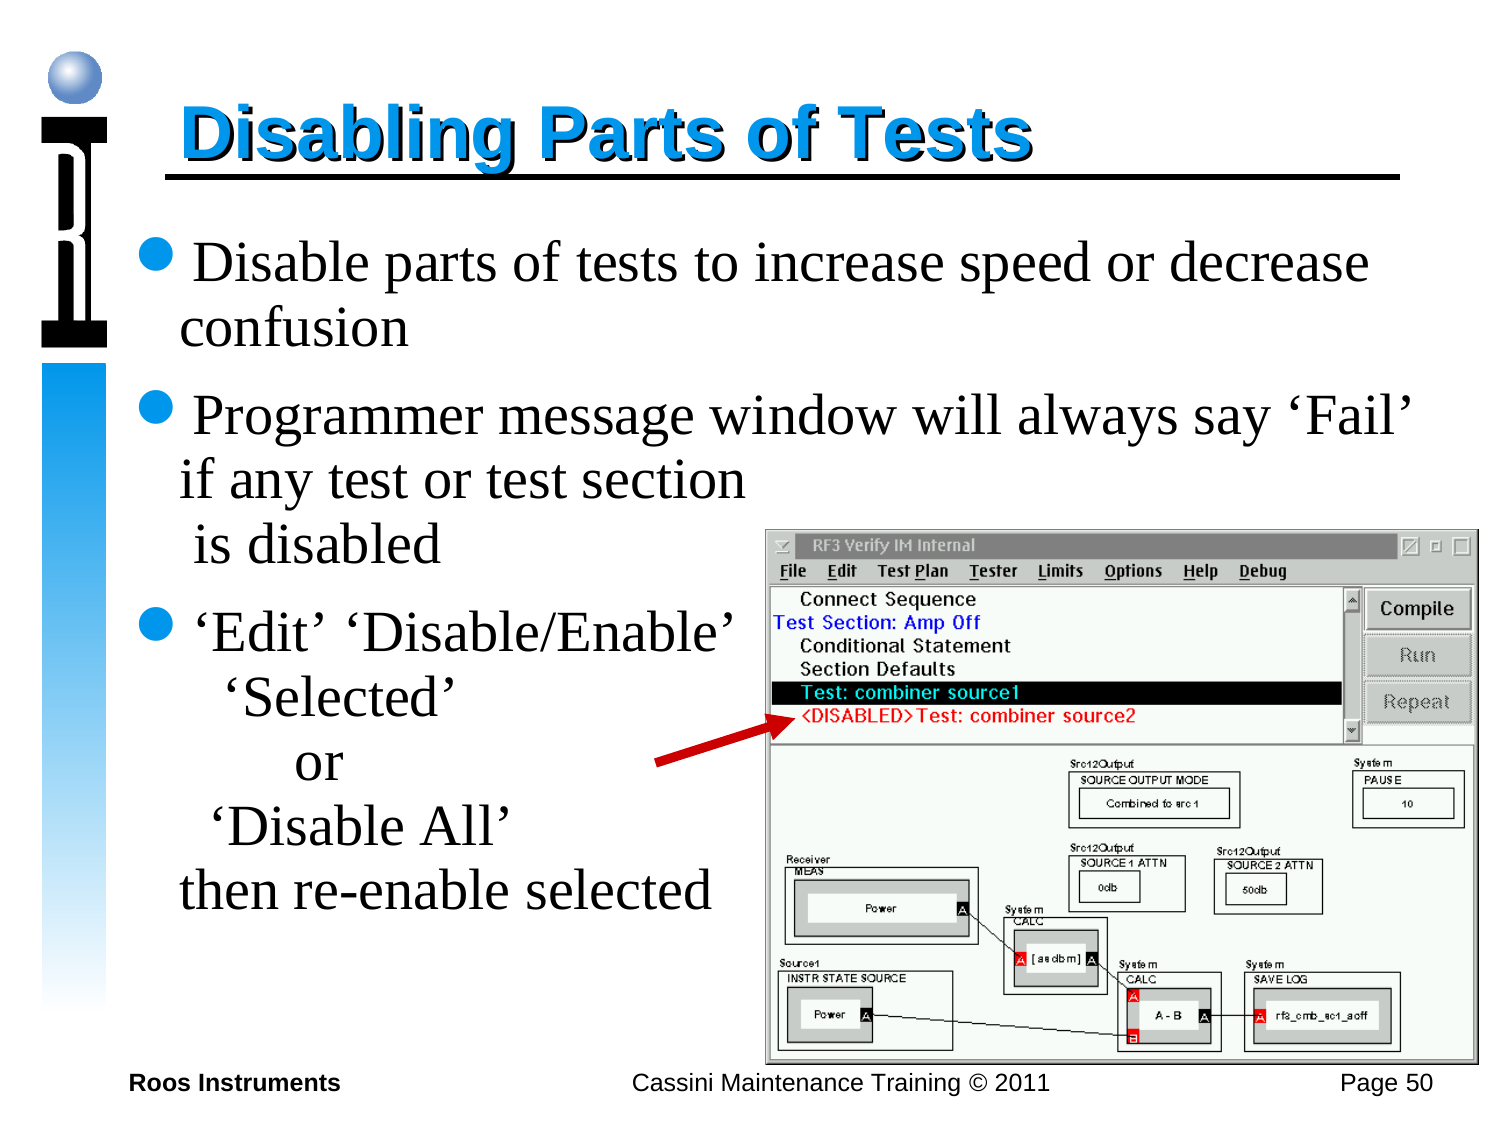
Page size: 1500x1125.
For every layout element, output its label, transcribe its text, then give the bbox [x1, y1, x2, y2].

title Disabling Parts of Tests [165, 45, 1441, 161]
picture [765, 529, 1479, 1065]
list Disable parts of tests to increase speed or decrease confusion Programmer message window will always say ‘Fail’ if any test or test section is disabled ‘Edit’ ‘Disable/Enable’ ‘Selected’ or ‘Disable All’ then re-enable selected [44, 221, 1431, 958]
